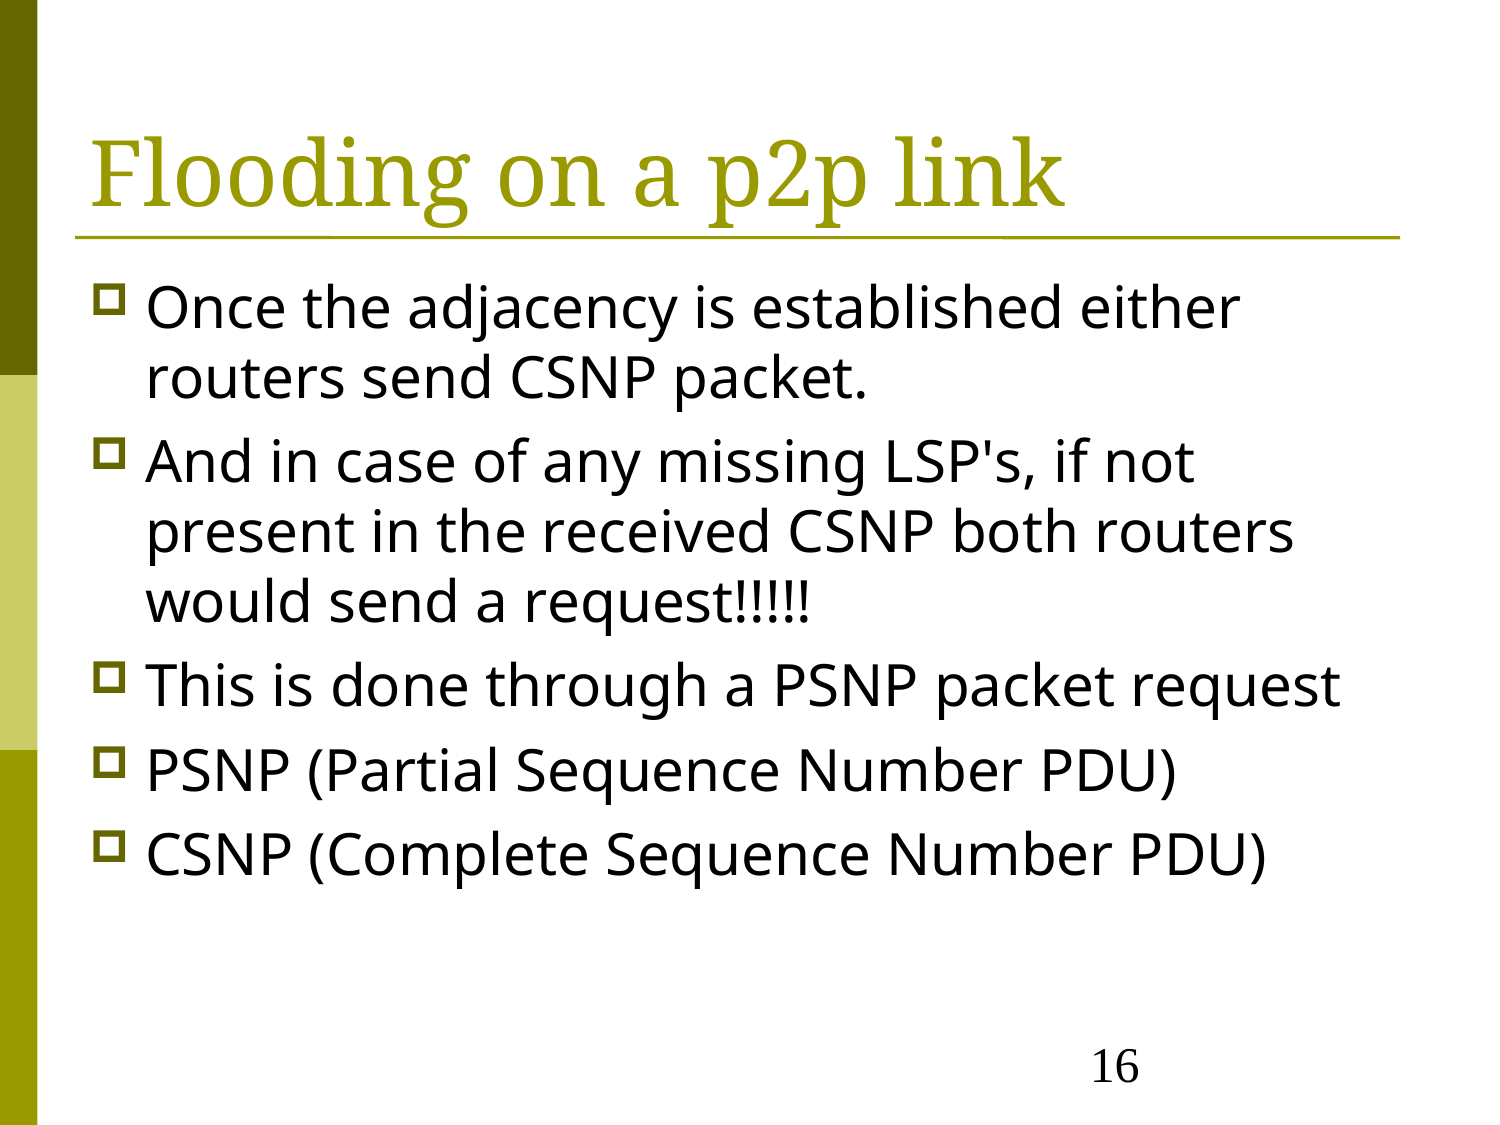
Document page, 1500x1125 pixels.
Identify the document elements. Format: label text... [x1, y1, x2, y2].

title Flooding on a p2p link [75, 45, 1426, 233]
list Once the adjacency is established either routers send CSNP packet. And in case of any missing LSP's, if not present in the received CSNP both routers would send a request!!!!! This is done through a PSNP packet request PSNP (Partial Sequence Number PDU) CSNP (Complete Sequence Number PDU) [75, 262, 1426, 1006]
text_box <number> [1074, 1025, 1425, 1101]
